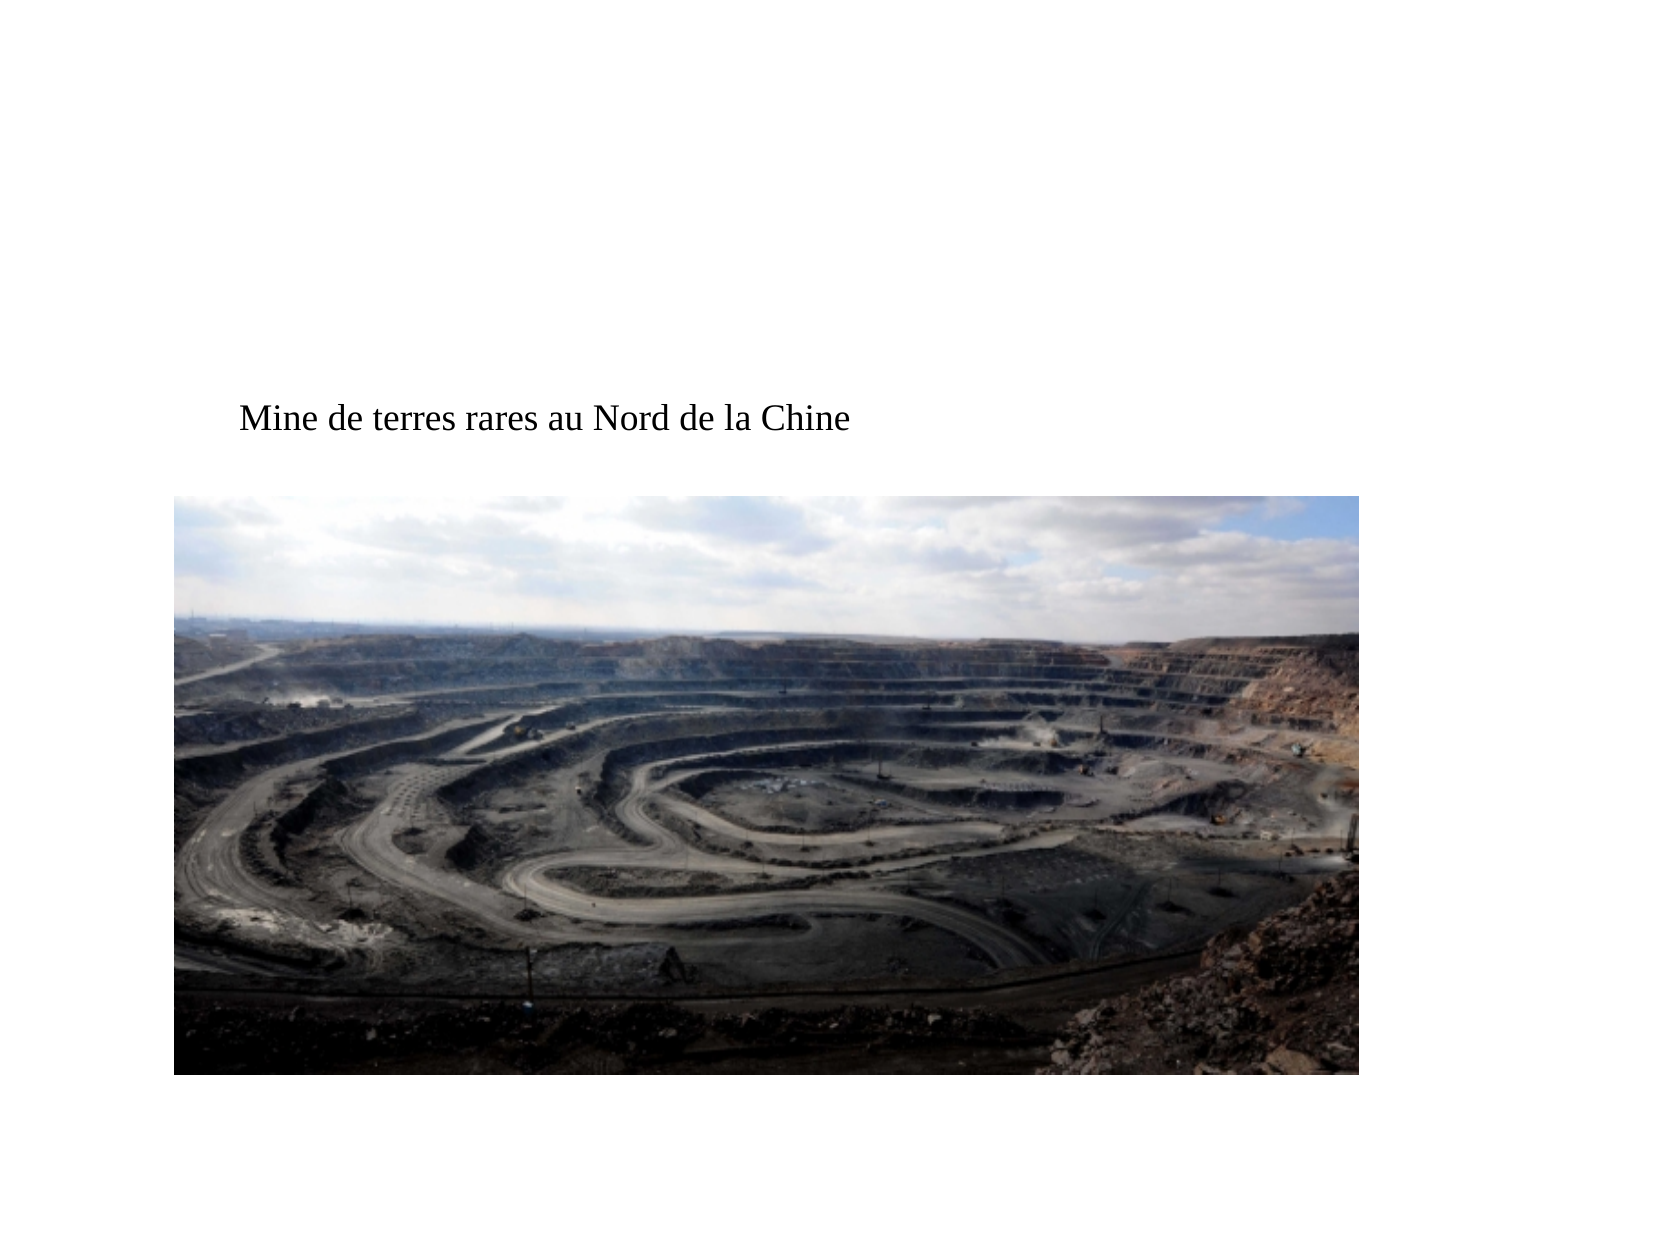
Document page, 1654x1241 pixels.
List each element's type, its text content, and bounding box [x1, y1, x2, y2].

picture [174, 496, 1359, 1075]
text_box Mine de terres rares au Nord de la Chine [224, 389, 1052, 448]
